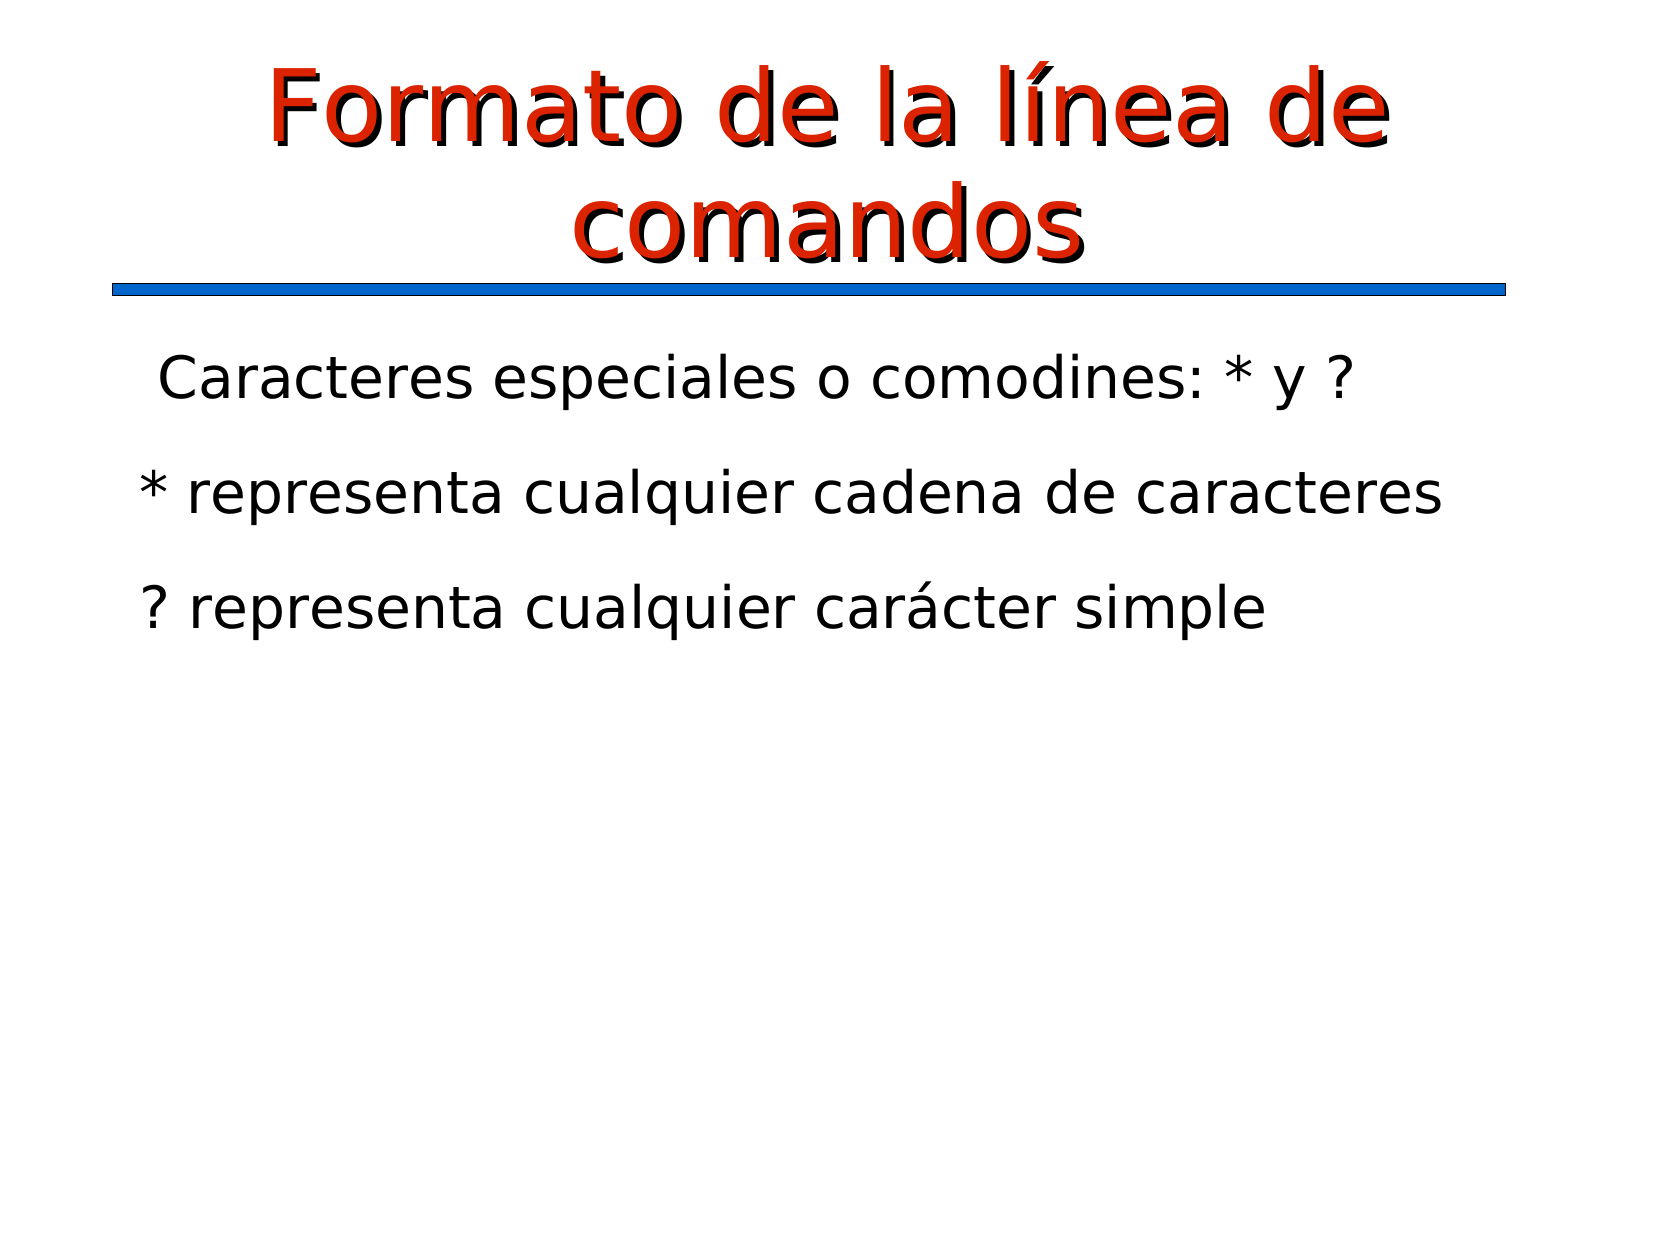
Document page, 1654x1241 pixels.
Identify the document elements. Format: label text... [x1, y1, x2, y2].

title Formato de la línea de comandos [121, 48, 1534, 282]
list Caracteres especiales o comodines: * y ? * representa cualquier cadena de caracteres ? representa cualquier carácter simple [121, 344, 1534, 1147]
